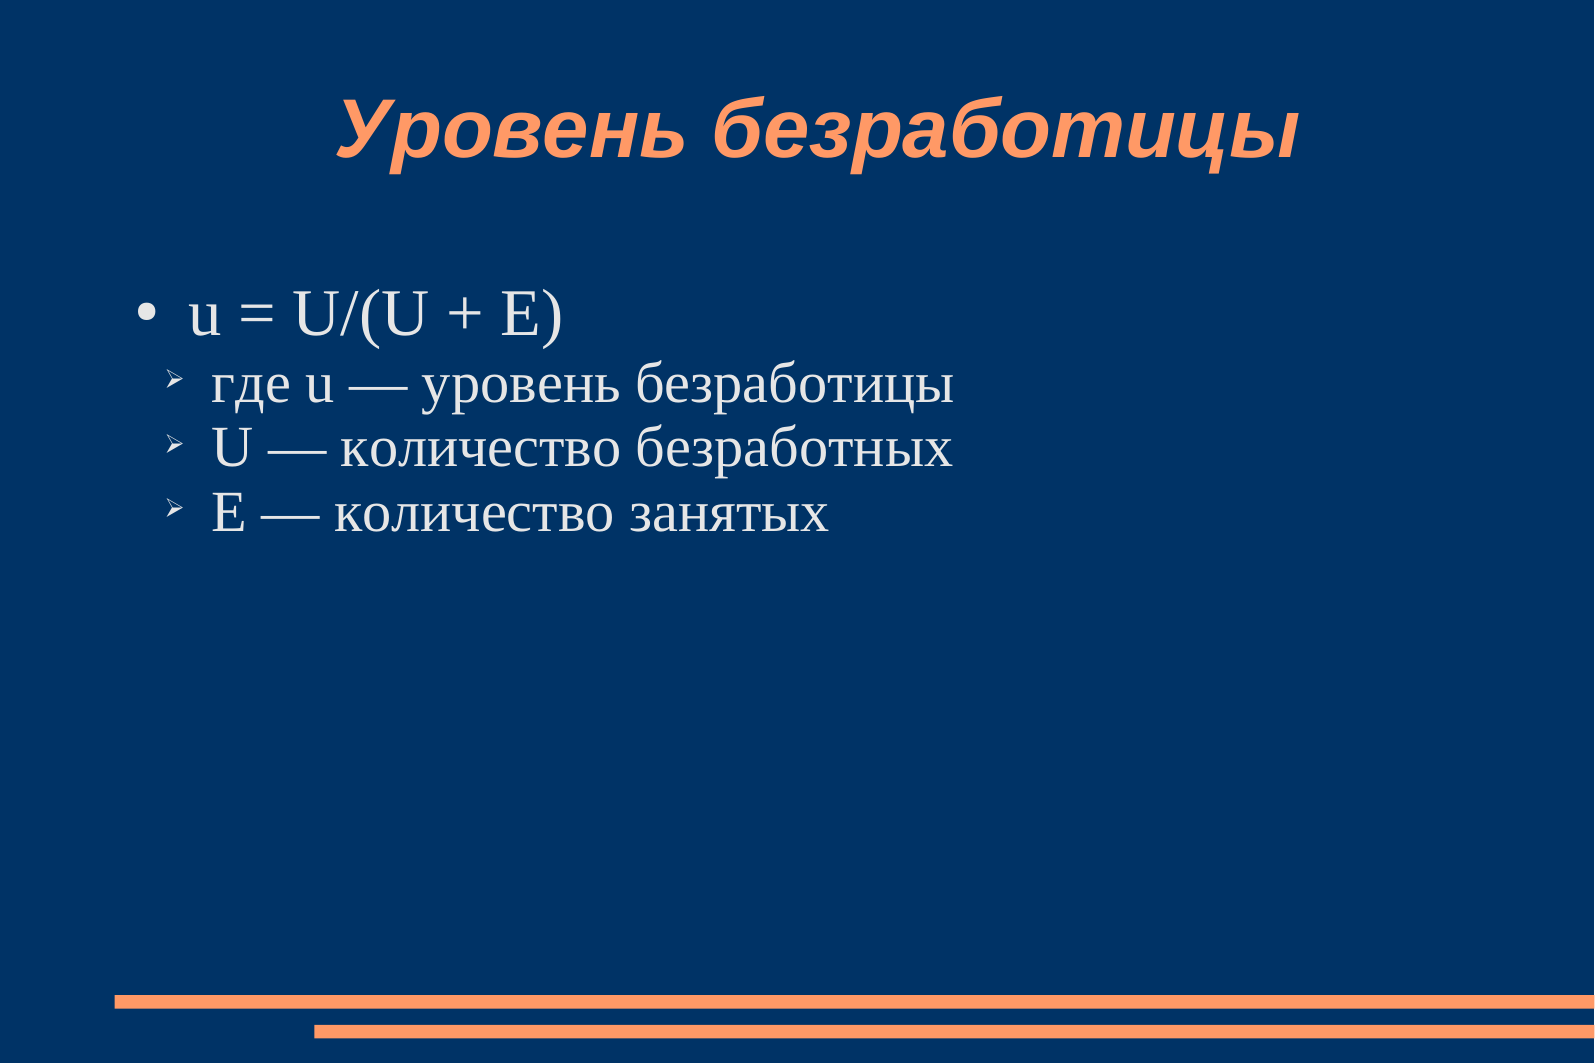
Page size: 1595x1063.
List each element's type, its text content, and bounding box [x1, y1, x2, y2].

list u = U/(U + E) где u — уровень безработицы U — количество безработных E — количество занятых [117, 276, 1505, 956]
title Уровень безработицы [117, 39, 1479, 218]
